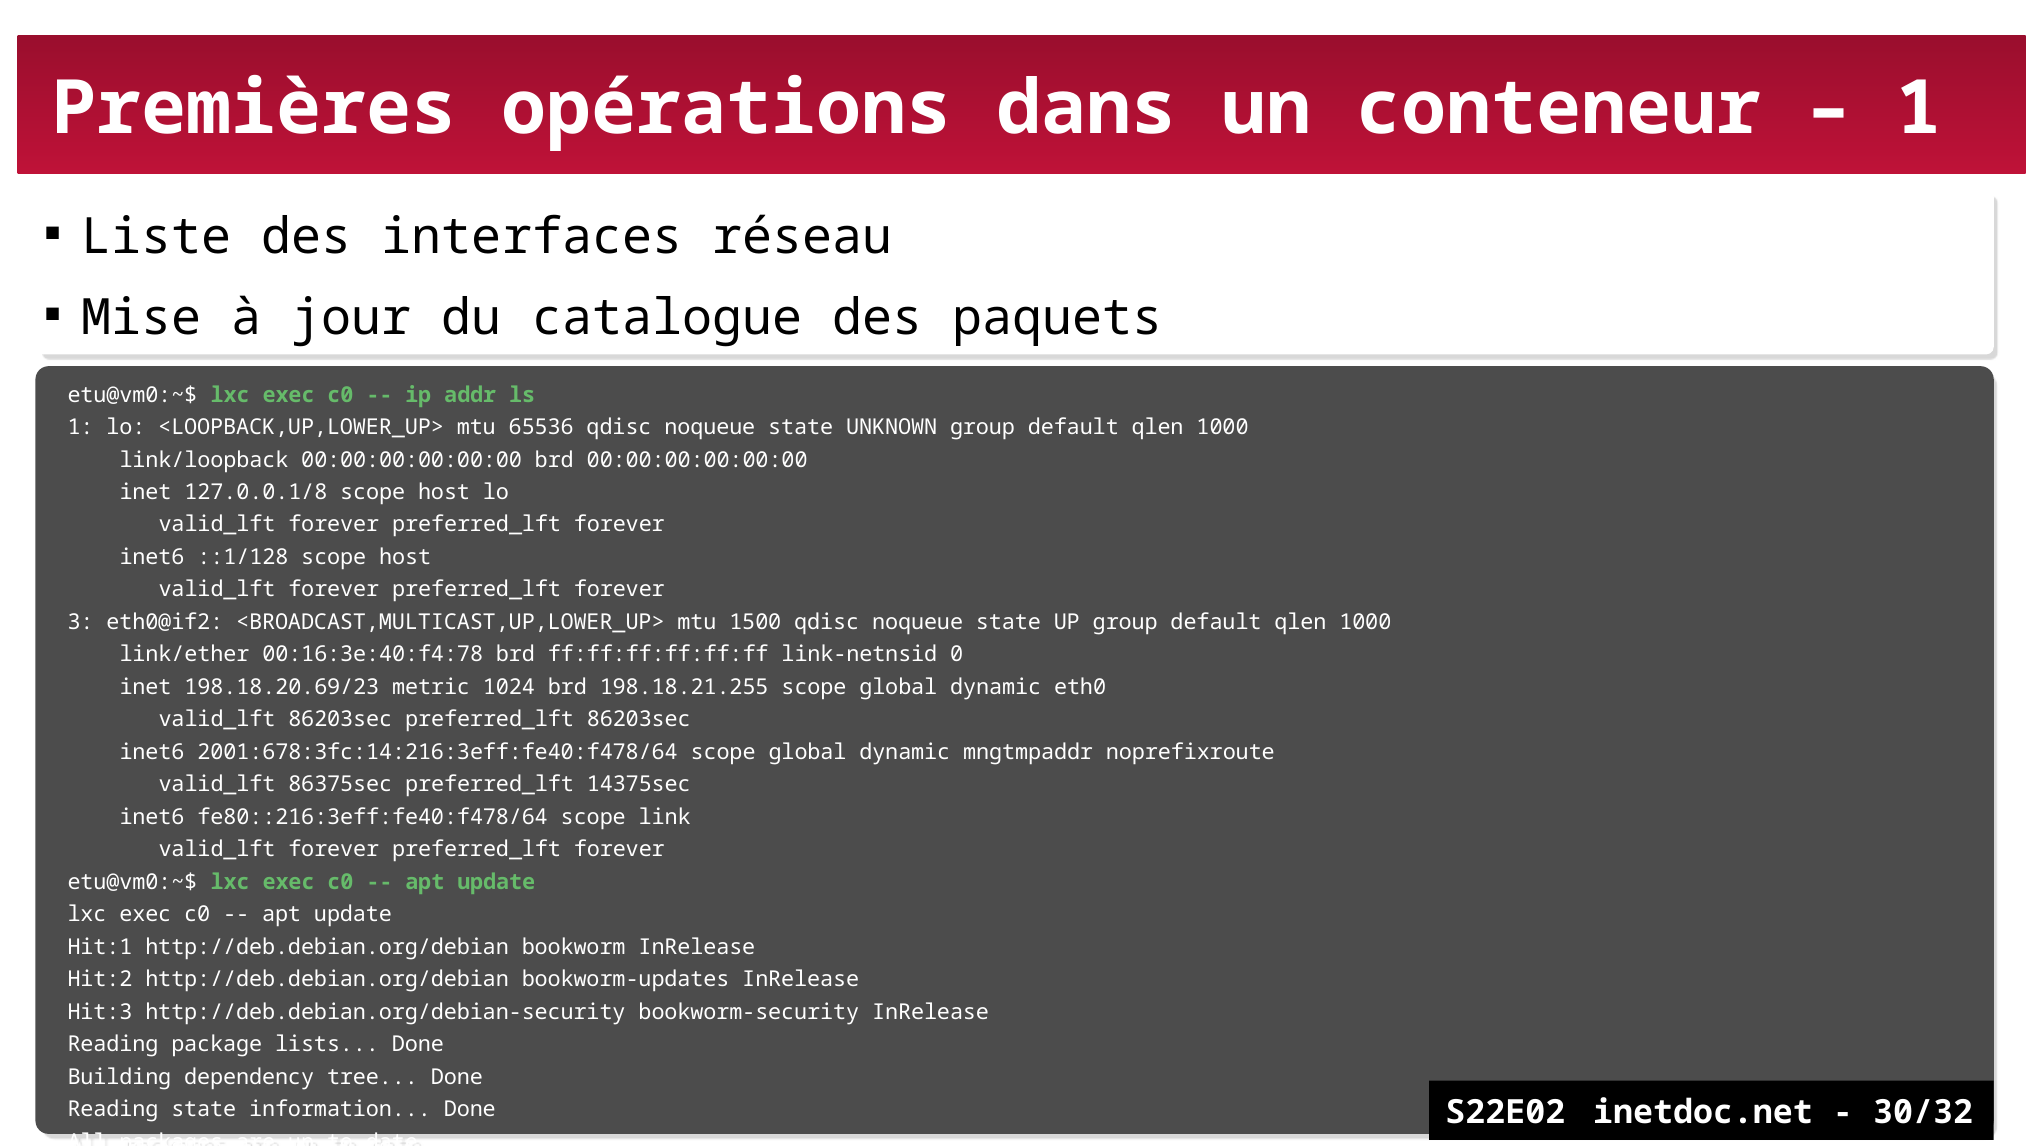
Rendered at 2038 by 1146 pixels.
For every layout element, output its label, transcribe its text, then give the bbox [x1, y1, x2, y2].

text_box Liste des interfaces réseau Mise à jour du catalogue des paquets [35, 188, 1994, 355]
text_box S22E02 inetdoc.net - 32/32 [1429, 1080, 1994, 1140]
text_box etu@vm0:~$ lxc exec c0 -- ip addr ls 1: lo: <LOOPBACK,UP,LOWER_UP> mtu 65536 qdisc noqueue state UNKNOWN group default qlen 1000 link/loopback 00:00:00:00:00:00 brd 00:00:00:00:00:00 inet 127.0.0.1/8 scope host lo valid_lft forever preferred_lft forever inet6 ::1/128 scope host valid_lft forever preferred_lft forever 3: eth0@if2: <BROADCAST,MULTICAST,UP,LOWER_UP> mtu 1500 qdisc noqueue state UP group default qlen 1000 link/ether 00:16:3e:40:f4:78 brd ff:ff:ff:ff:ff:ff link-netnsid 0 inet 198.18.20.69/23 metric 1024 brd 198.18.21.255 scope global dynamic eth0 valid_lft 86203sec preferred_lft 86203sec inet6 2001:678:3fc:14:216:3eff:fe40:f478/64 scope global dynamic mngtmpaddr noprefixroute valid_lft 86375sec preferred_lft 14375sec inet6 fe80::216:3eff:fe40:f478/64 scope link valid_lft forever preferred_lft forever etu@vm0:~$ lxc exec c0 -- apt update lxc exec c0 -- apt update Hit:1 http://deb.debian.org/debian bookworm InRelease Hit:2 http://deb.debian.org/debian bookworm-updates InRelease Hit:3 http://deb.debian.org/debian-security bookworm-security InRelease Reading package lists... Done Building dependency tree... Done Reading state information... Done All packages are up to date. [35, 366, 1994, 1134]
text_box Premières opérations dans un conteneur – 1 [17, 35, 2026, 174]
